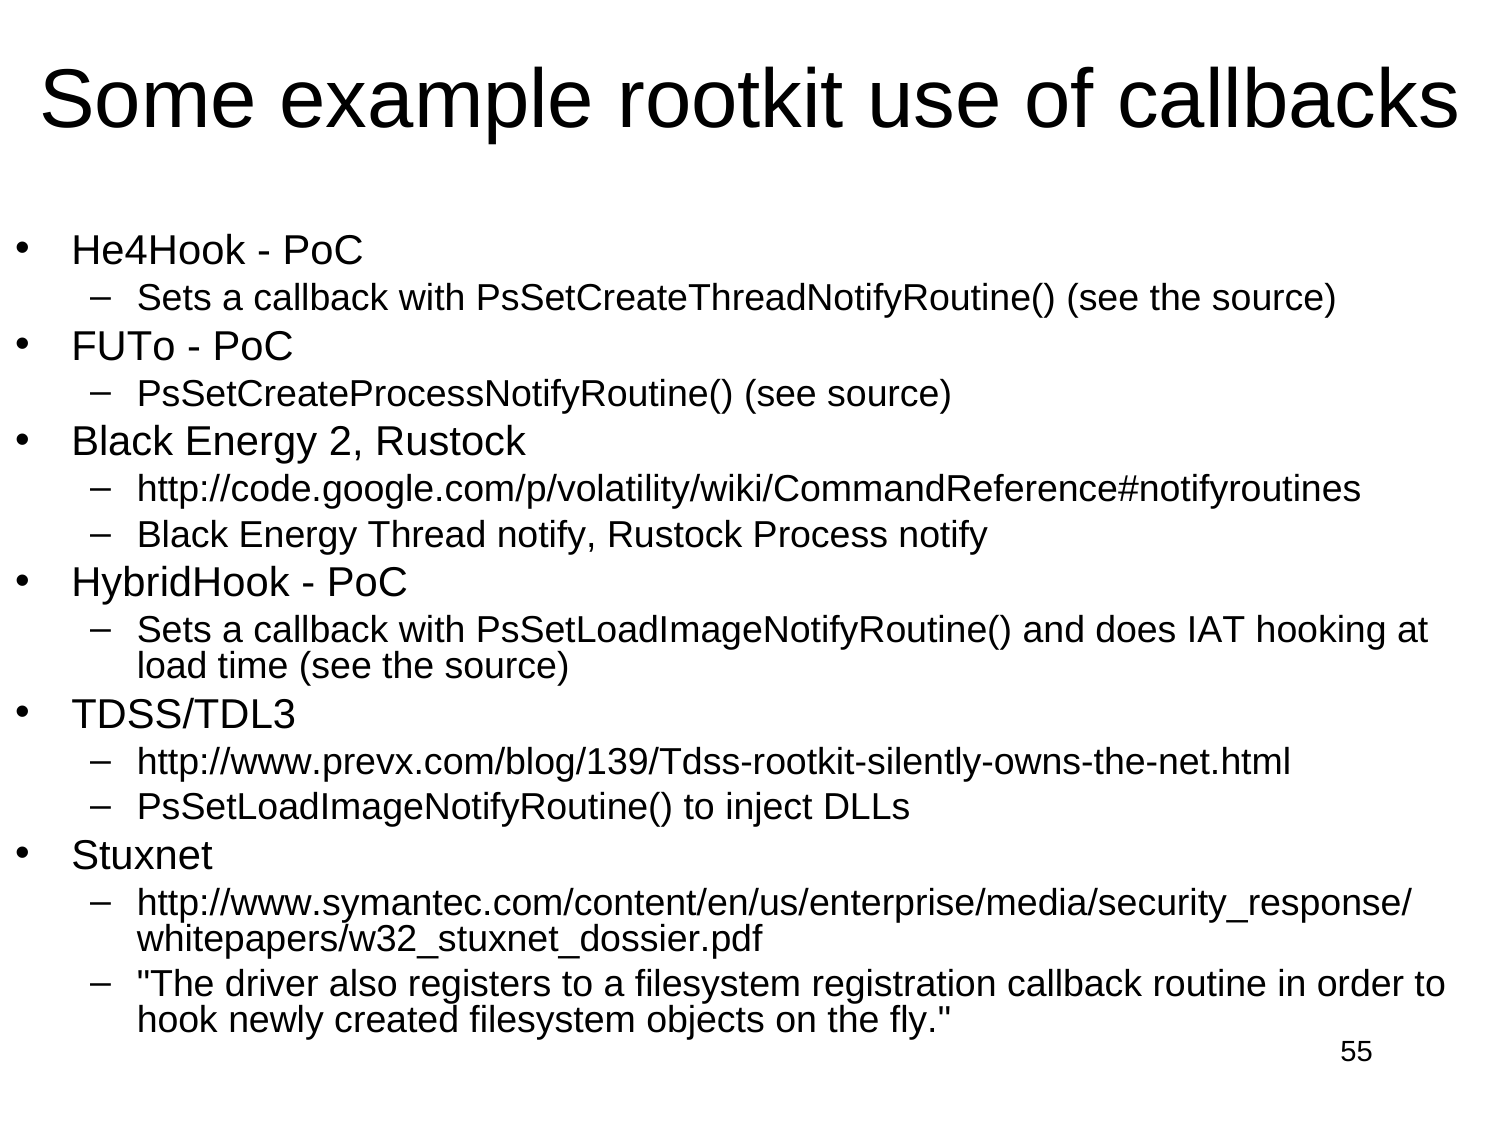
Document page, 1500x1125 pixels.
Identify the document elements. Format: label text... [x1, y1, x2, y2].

title Some example rootkit use of callbacks [0, 0, 1500, 188]
text_box <number> [1074, 1025, 1388, 1101]
list He4Hook - PoC Sets a callback with PsSetCreateThreadNotifyRoutine() (see the source) FUTo - PoC PsSetCreateProcessNotifyRoutine() (see source) Black Energy 2, Rustock http://code.google.com/p/volatility/wiki/CommandReference#notifyroutines Black Energy Thread notify, Rustock Process notify HybridHook - PoC Sets a callback with PsSetLoadImageNotifyRoutine() and does IAT hooking at load time (see the source) TDSS/TDL3 http://www.prevx.com/blog/139/Tdss-rootkit-silently-owns-the-net.html PsSetLoadImageNotifyRoutine() to inject DLLs Stuxnet http://www.symantec.com/content/en/us/enterprise/media/security_response/whitepapers/w32_stuxnet_dossier.pdf "The driver also registers to a filesystem registration callback routine in order to hook newly created filesystem objects on the fly." [0, 224, 1500, 1125]
